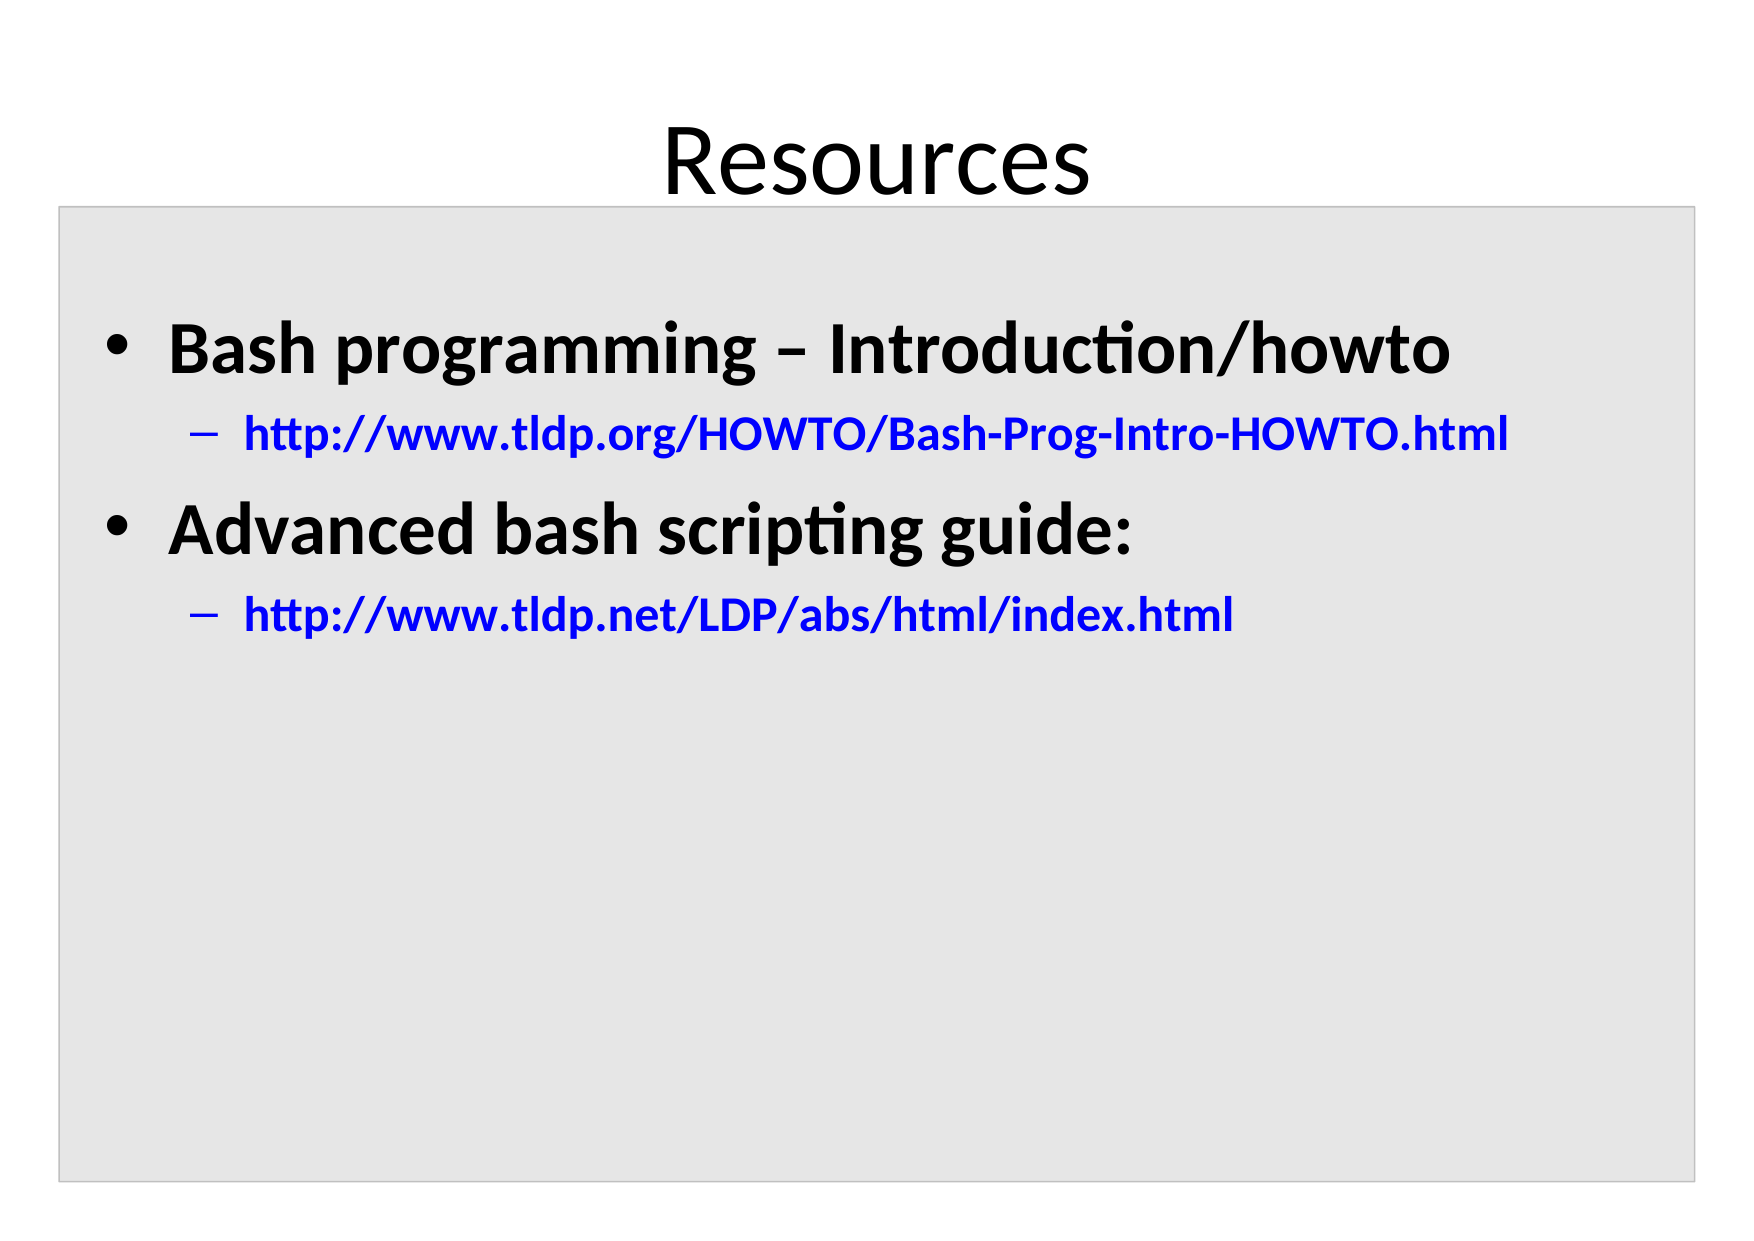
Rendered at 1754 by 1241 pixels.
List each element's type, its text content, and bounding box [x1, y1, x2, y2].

title Resources [87, 49, 1666, 257]
text_box [59, 206, 1695, 1182]
list Bash programming – Introduction/howto http://www.tldp.org/HOWTO/Bash-Prog-Intro-HOWTO.html Advanced bash scripting guide: http://www.tldp.net/LDP/abs/html/index.html [87, 289, 1666, 1109]
